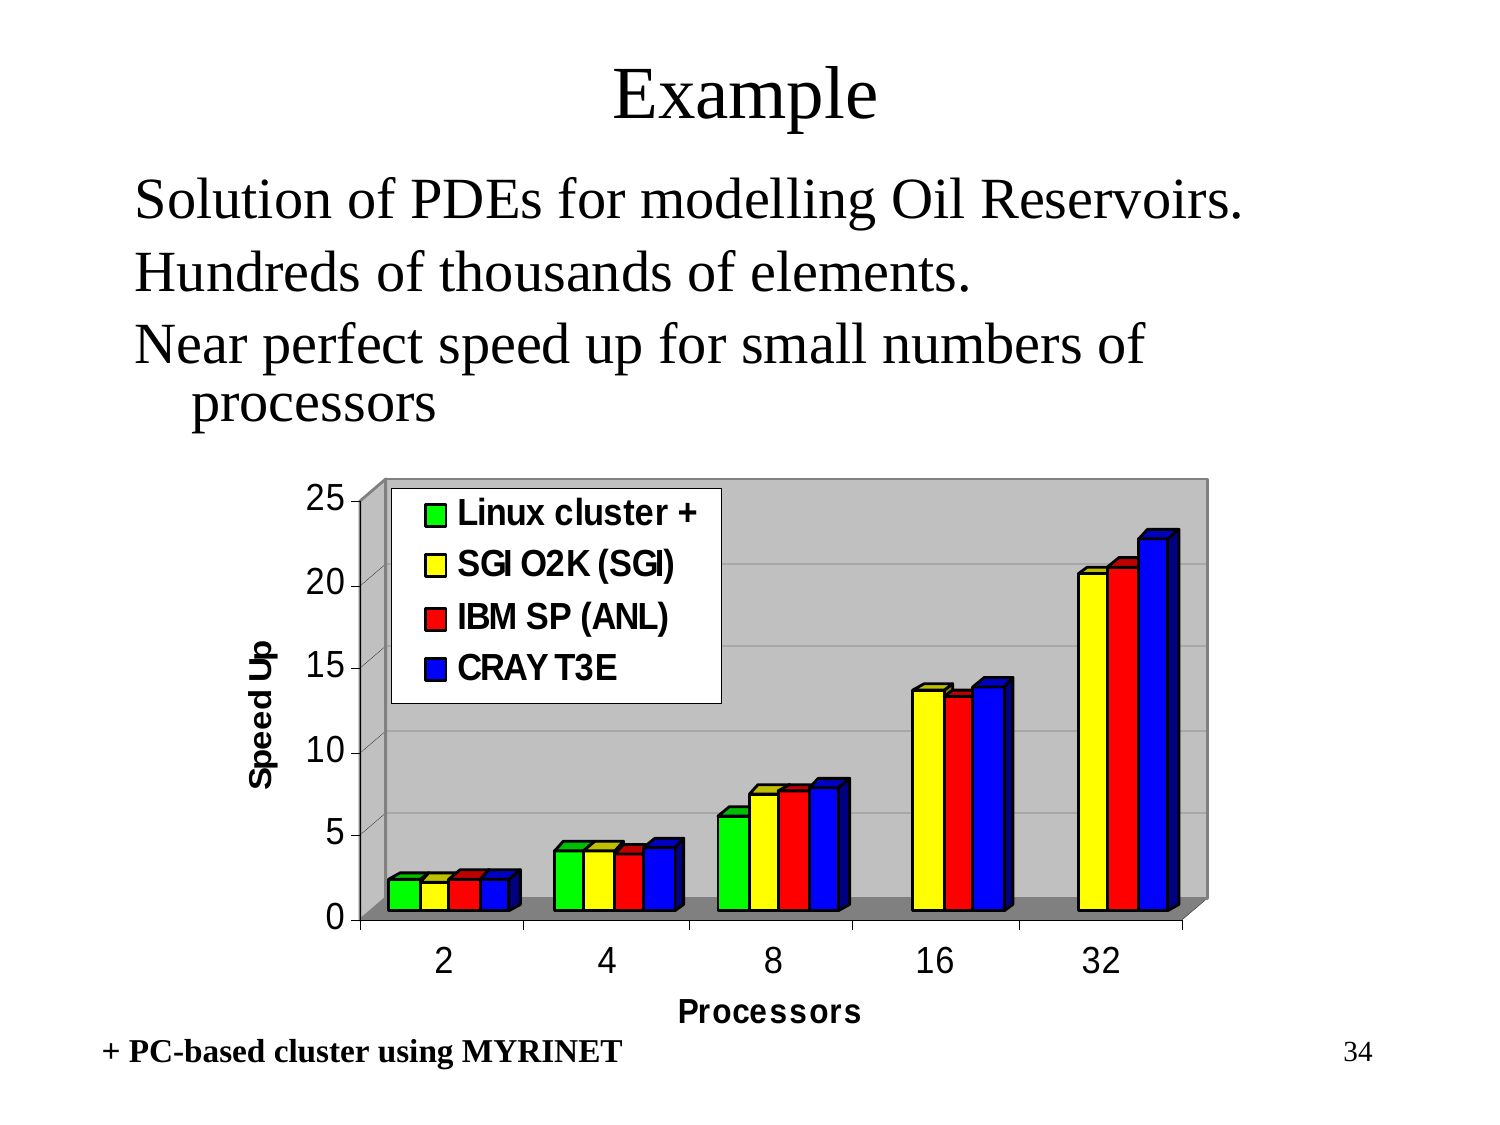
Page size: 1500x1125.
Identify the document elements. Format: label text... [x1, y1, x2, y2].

list Solution of PDEs for modelling Oil Reservoirs. Hundreds of thousands of elements. Near perfect speed up for small numbers of processors [119, 164, 1395, 474]
chart [70, 415, 1363, 1125]
text_box + PC-based cluster using MYRINET [86, 1021, 639, 1077]
title Example [117, 0, 1393, 188]
text_box <number> [1363, 1025, 1388, 1101]
